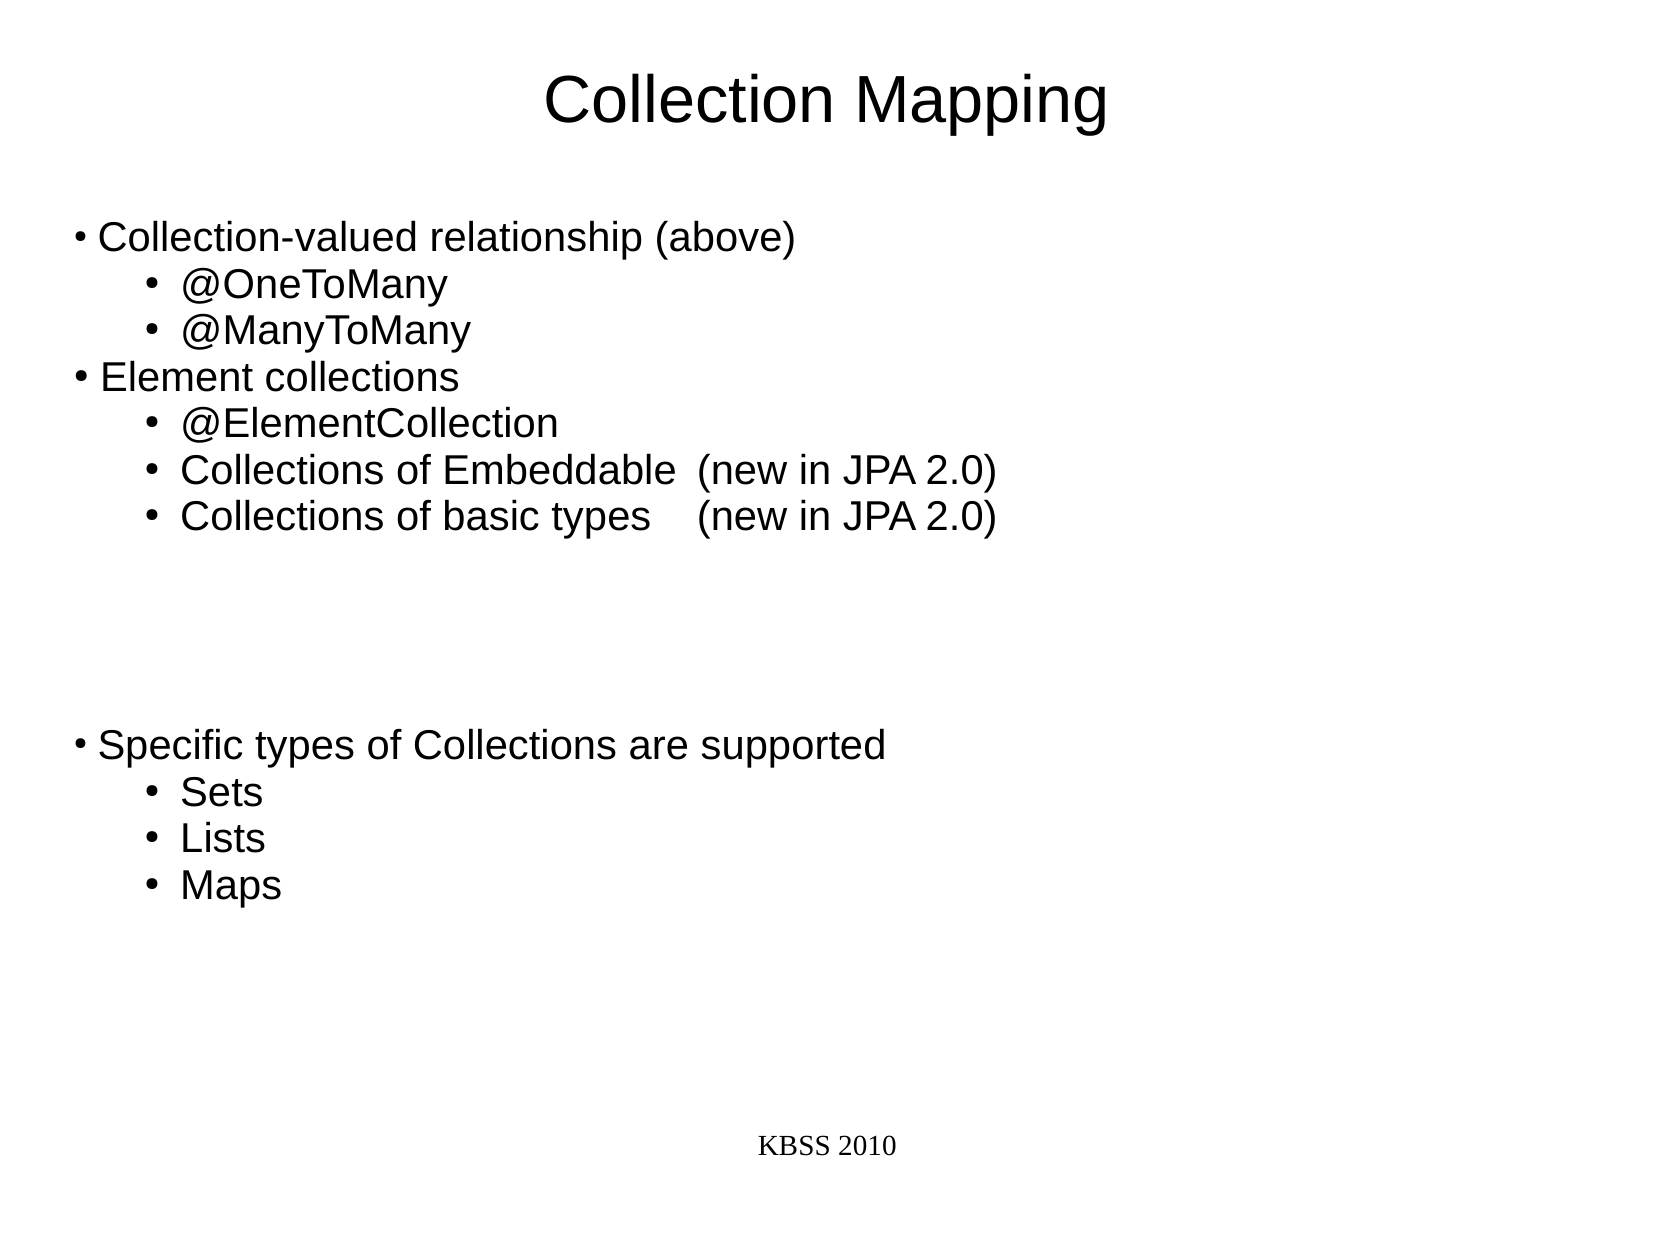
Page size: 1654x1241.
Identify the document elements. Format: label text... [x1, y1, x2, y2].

text_box Specific types of Collections are supported Sets Lists Maps [59, 714, 901, 962]
title Collection Mapping [82, 3, 1571, 196]
text_box Collection-valued relationship (above) @OneToMany @ManyToMany Element collections @ElementCollection Collections of Embeddable (new in JPA 2.0) Collections of basic types (new in JPA 2.0) [59, 206, 1013, 547]
